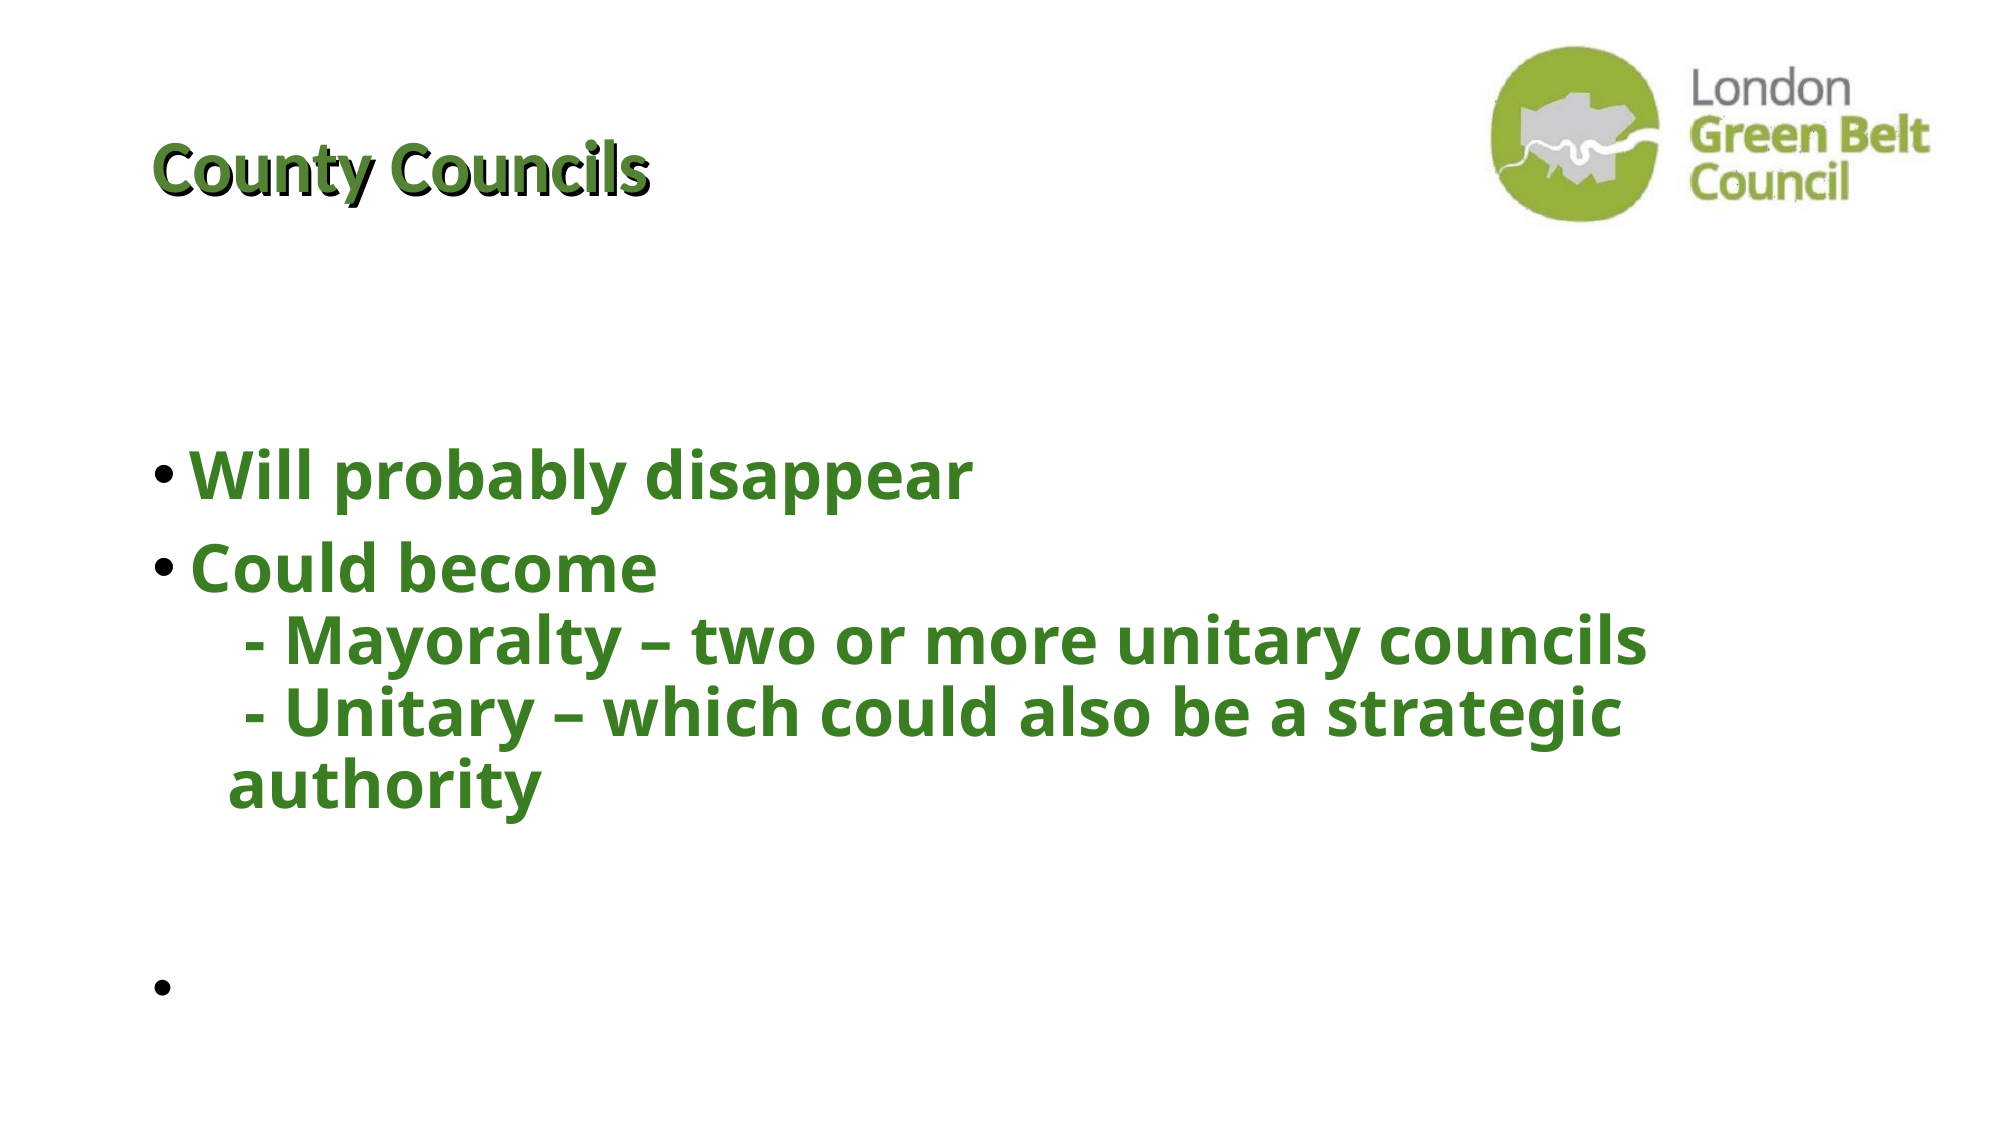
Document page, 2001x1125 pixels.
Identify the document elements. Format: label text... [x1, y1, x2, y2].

title County Councils [137, 59, 1863, 278]
list Will probably disappear Could become - Mayoralty – two or more unitary councils - Unitary – which could also be a strategic authority [137, 434, 1863, 1125]
picture [1465, 38, 1971, 240]
